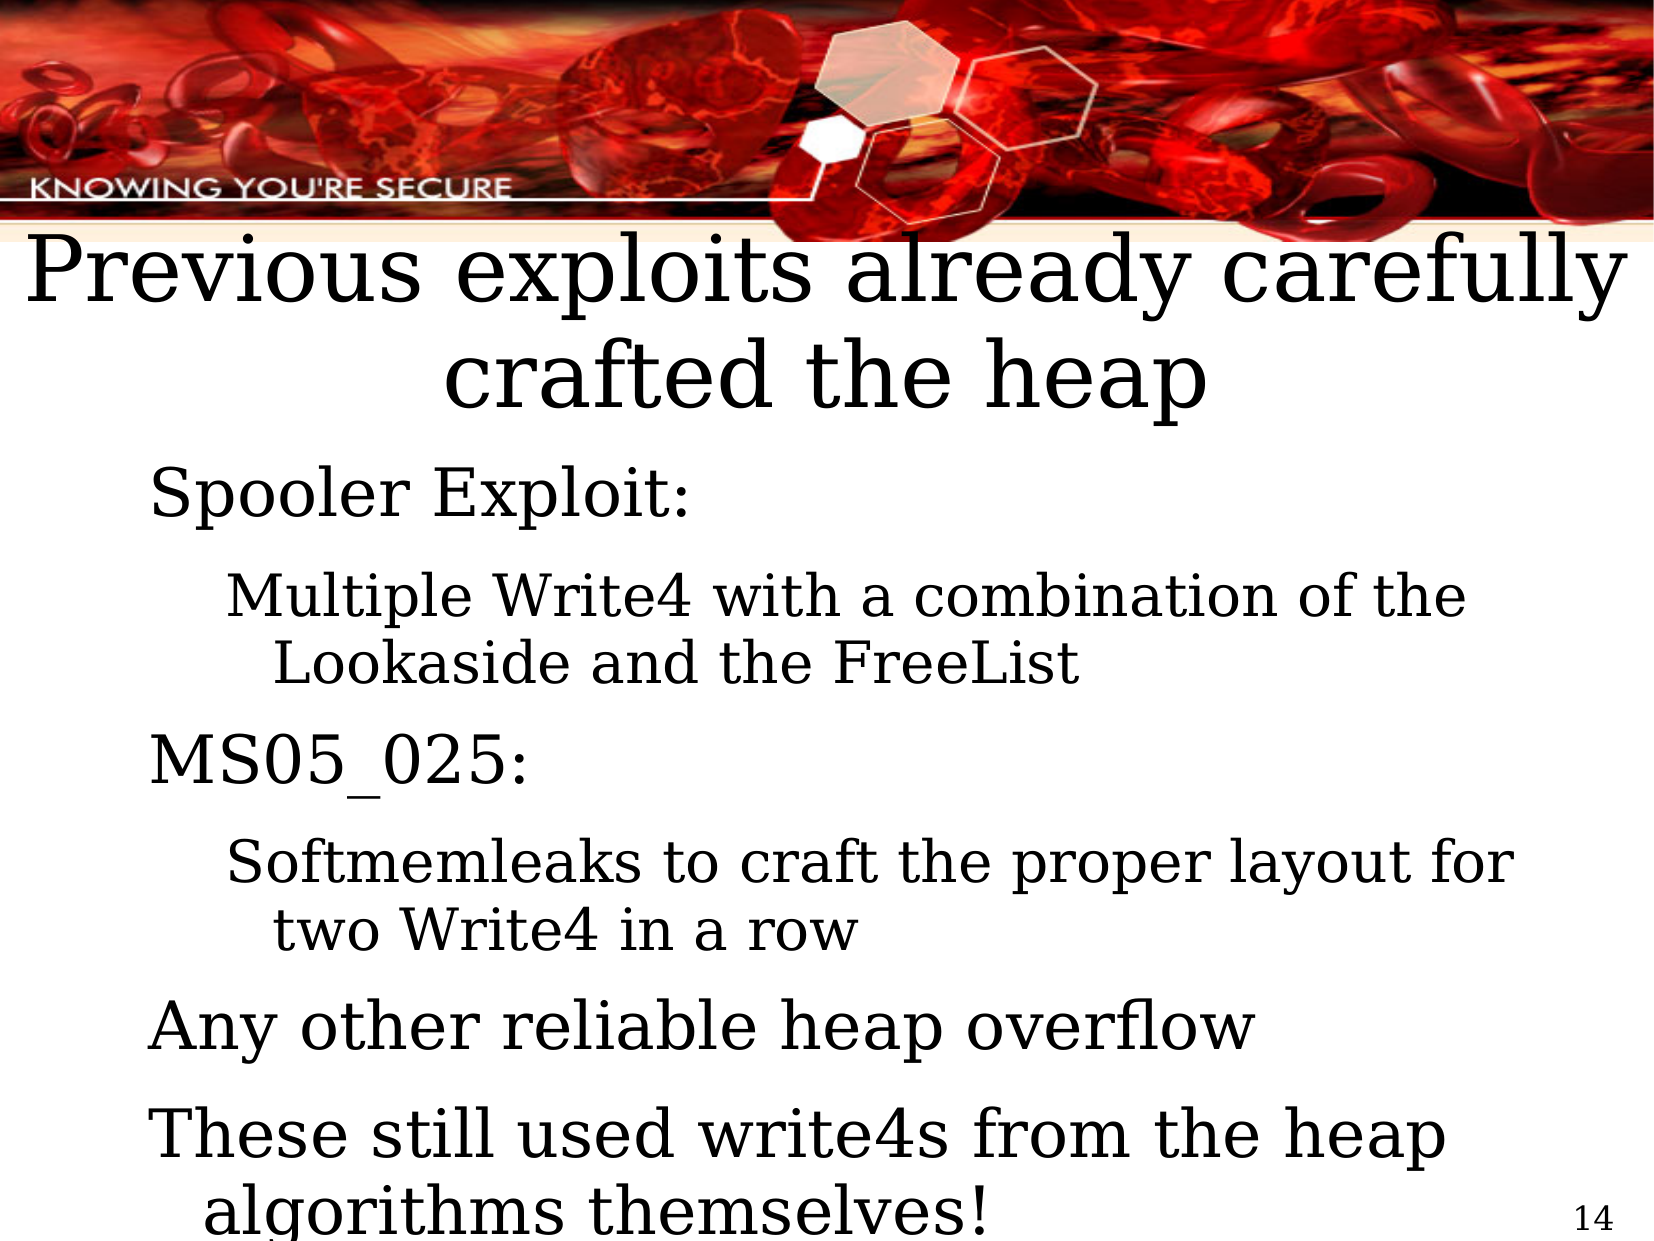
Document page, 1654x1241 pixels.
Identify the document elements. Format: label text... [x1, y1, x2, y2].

picture [0, 0, 1654, 215]
title Previous exploits already carefully crafted the heap [0, 215, 1654, 430]
list Spooler Exploit: Multiple Write4 with a combination of the Lookaside and the FreeList MS05_025: Softmemleaks to craft the proper layout for two Write4 in a row Any other reliable heap overflow These still used write4s from the heap algorithms themselves! [131, 454, 1544, 1241]
